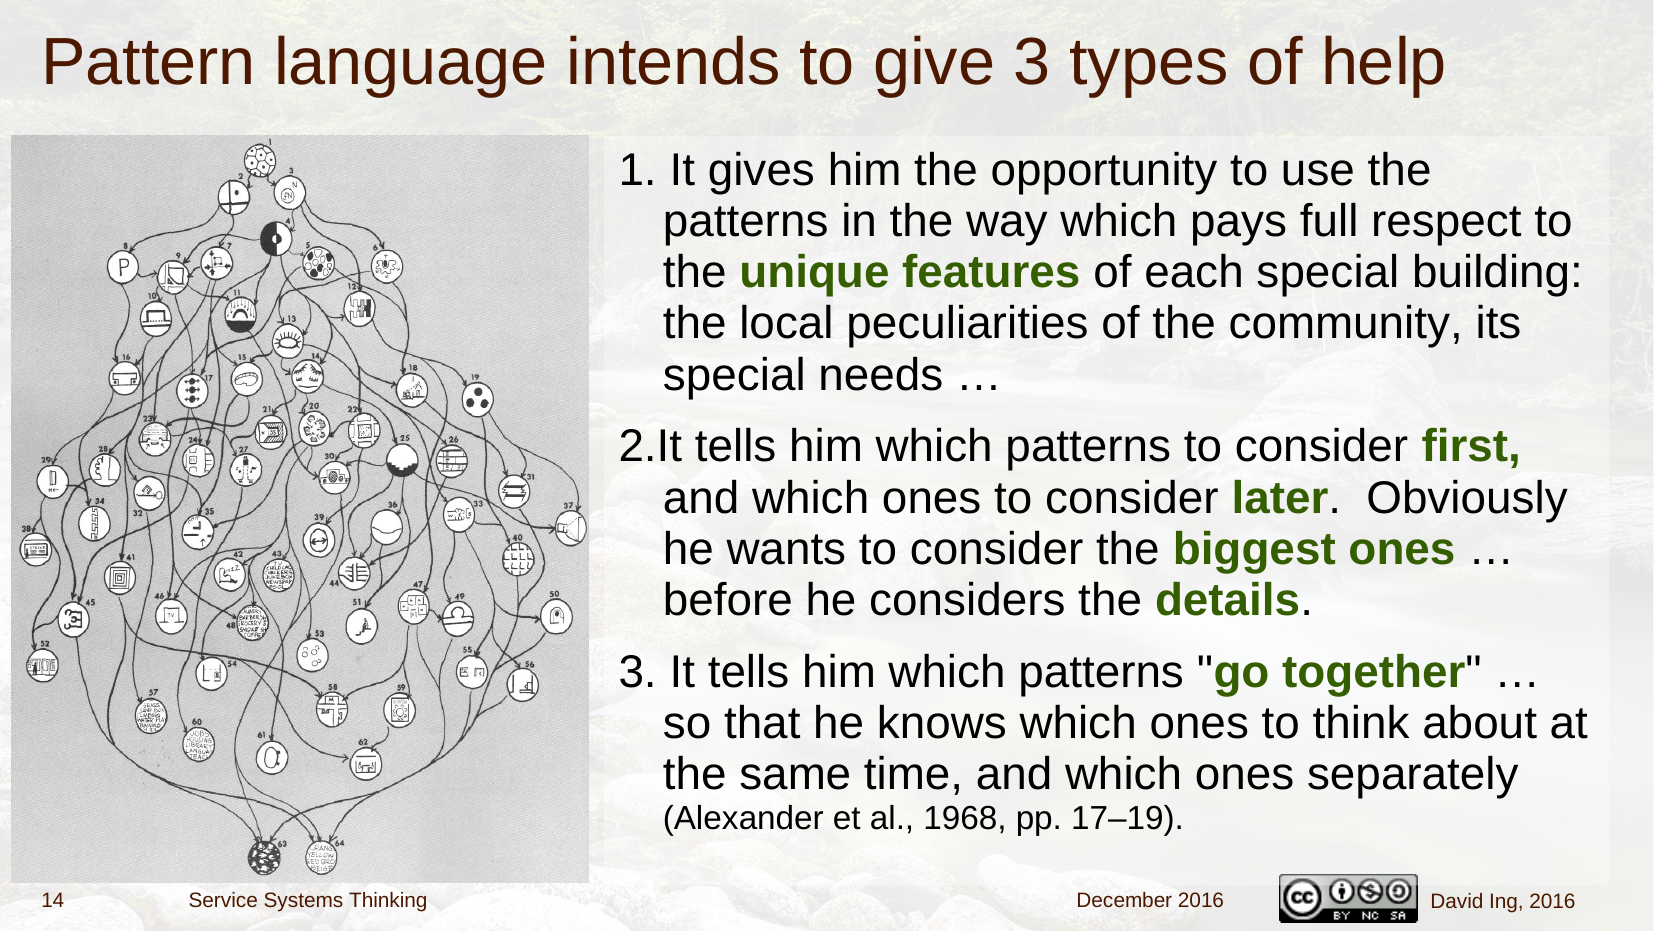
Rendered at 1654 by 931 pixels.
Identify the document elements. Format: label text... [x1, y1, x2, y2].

title Pattern language intends to give 3 types of help [41, 30, 1613, 155]
text_box It gives him the opportunity to use the patterns in the way which pays full respect to the unique features of each special building: the local peculiarities of the community, its special needs … It tells him which patterns to consider first, and which ones to consider later. Obviously he wants to consider the biggest ones … before he considers the details. It tells him which patterns "go together" … so that he knows which ones to think about at the same time, and which ones separately (Alexander et al., 1968, pp. 17–19). [603, 136, 1610, 886]
picture [0, 0, 1654, 931]
